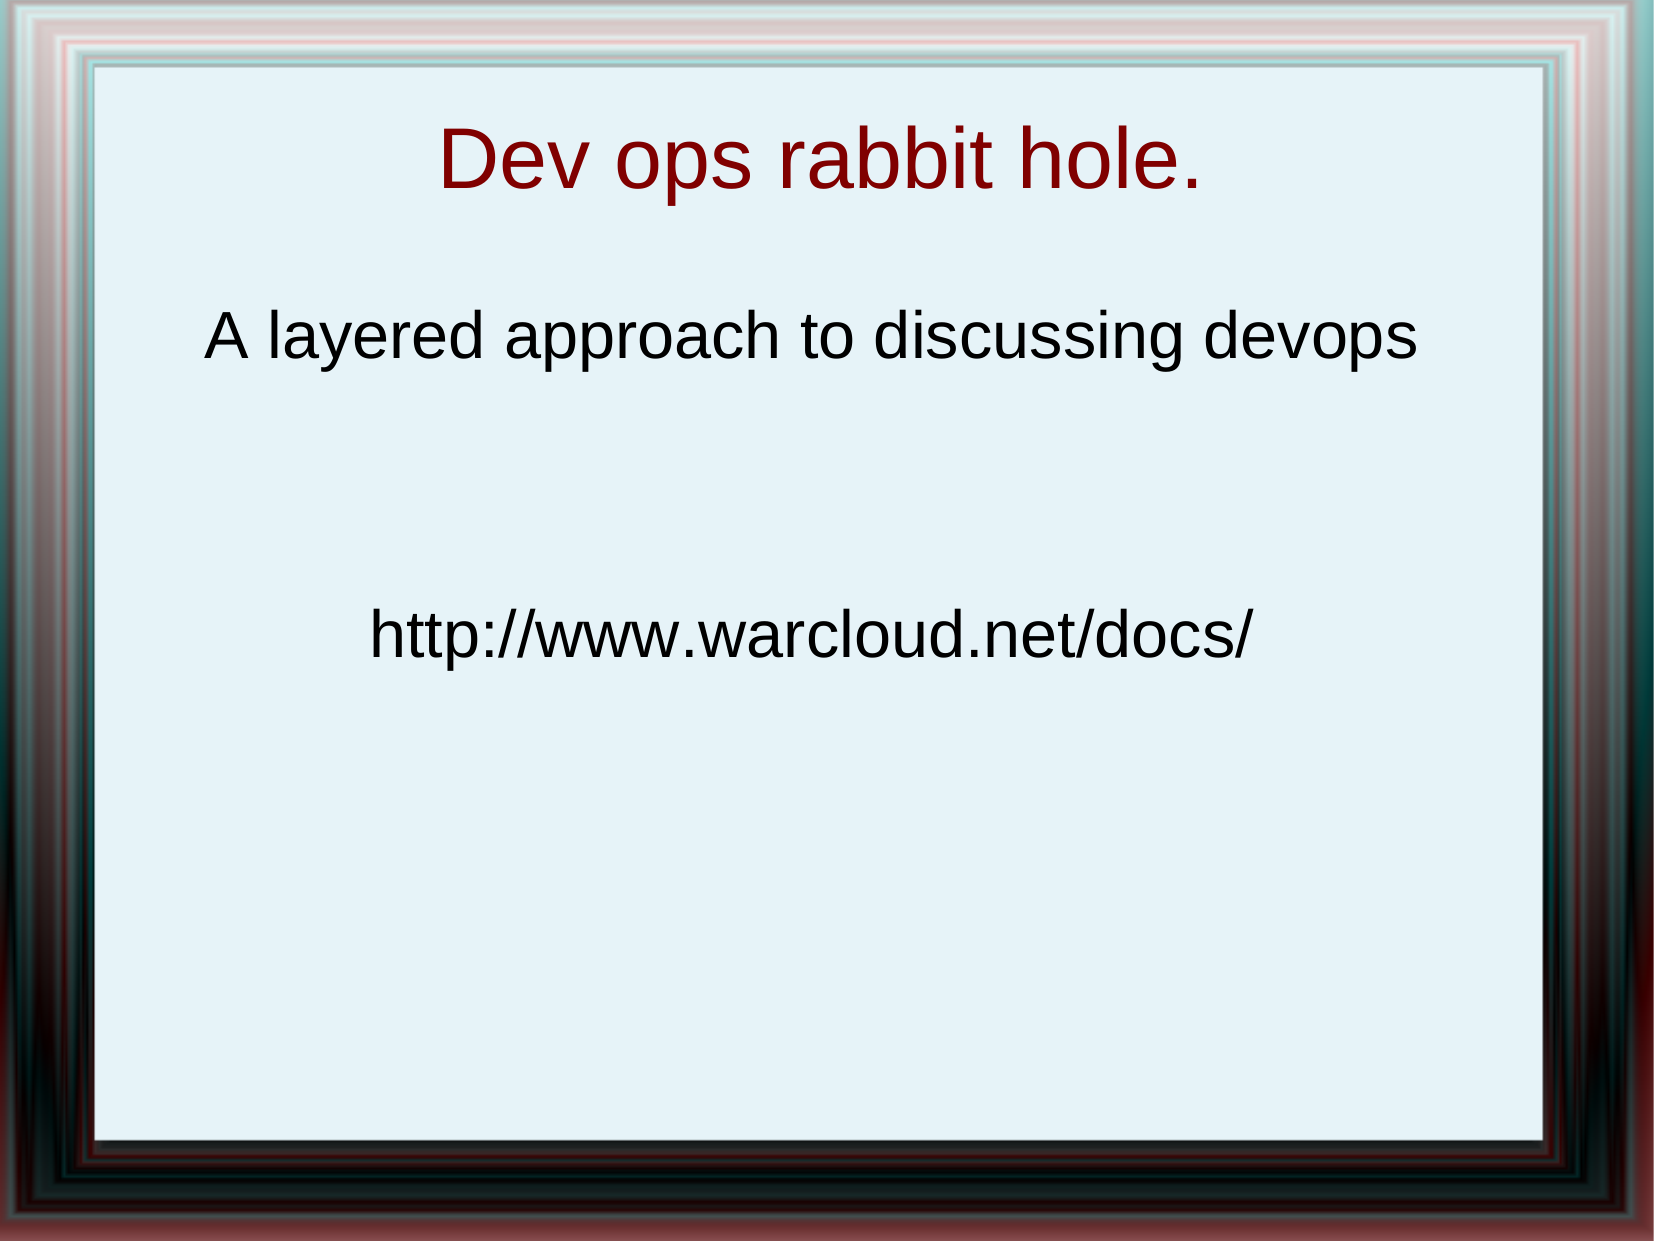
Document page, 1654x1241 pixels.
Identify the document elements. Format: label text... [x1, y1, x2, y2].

title Dev ops rabbit hole. [112, 75, 1531, 243]
subtitle A layered approach to discussing devops http://www.warcloud.net/docs/ [118, 299, 1506, 971]
picture [0, 0, 1654, 1241]
